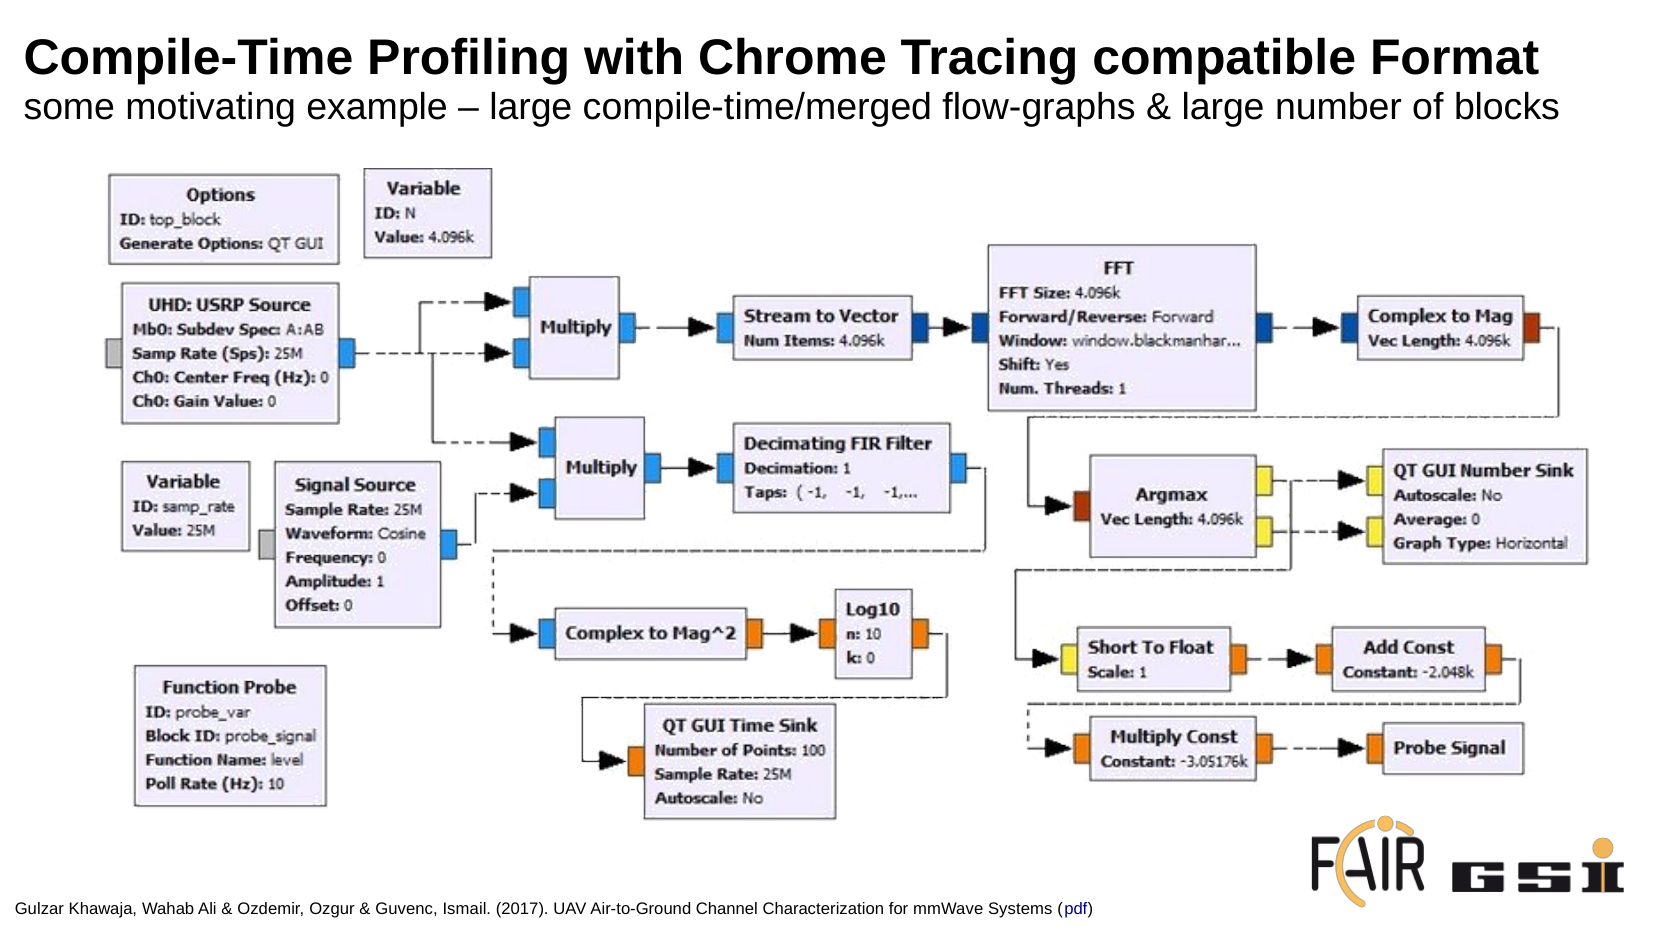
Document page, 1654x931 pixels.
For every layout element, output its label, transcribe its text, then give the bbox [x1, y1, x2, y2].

title Compile-Time Profiling with Chrome Tracing compatible Format some motivating example – large compile-time/merged flow-graphs & large number of blocks [23, 29, 1638, 128]
text_box Gulzar Khawaja, Wahab Ali & Ozdemir, Ozgur & Guvenc, Ismail. (2017). UAV Air-to-Ground Channel Characterization for mmWave Systems (pdf) [0, 891, 1126, 926]
picture [101, 168, 1626, 910]
